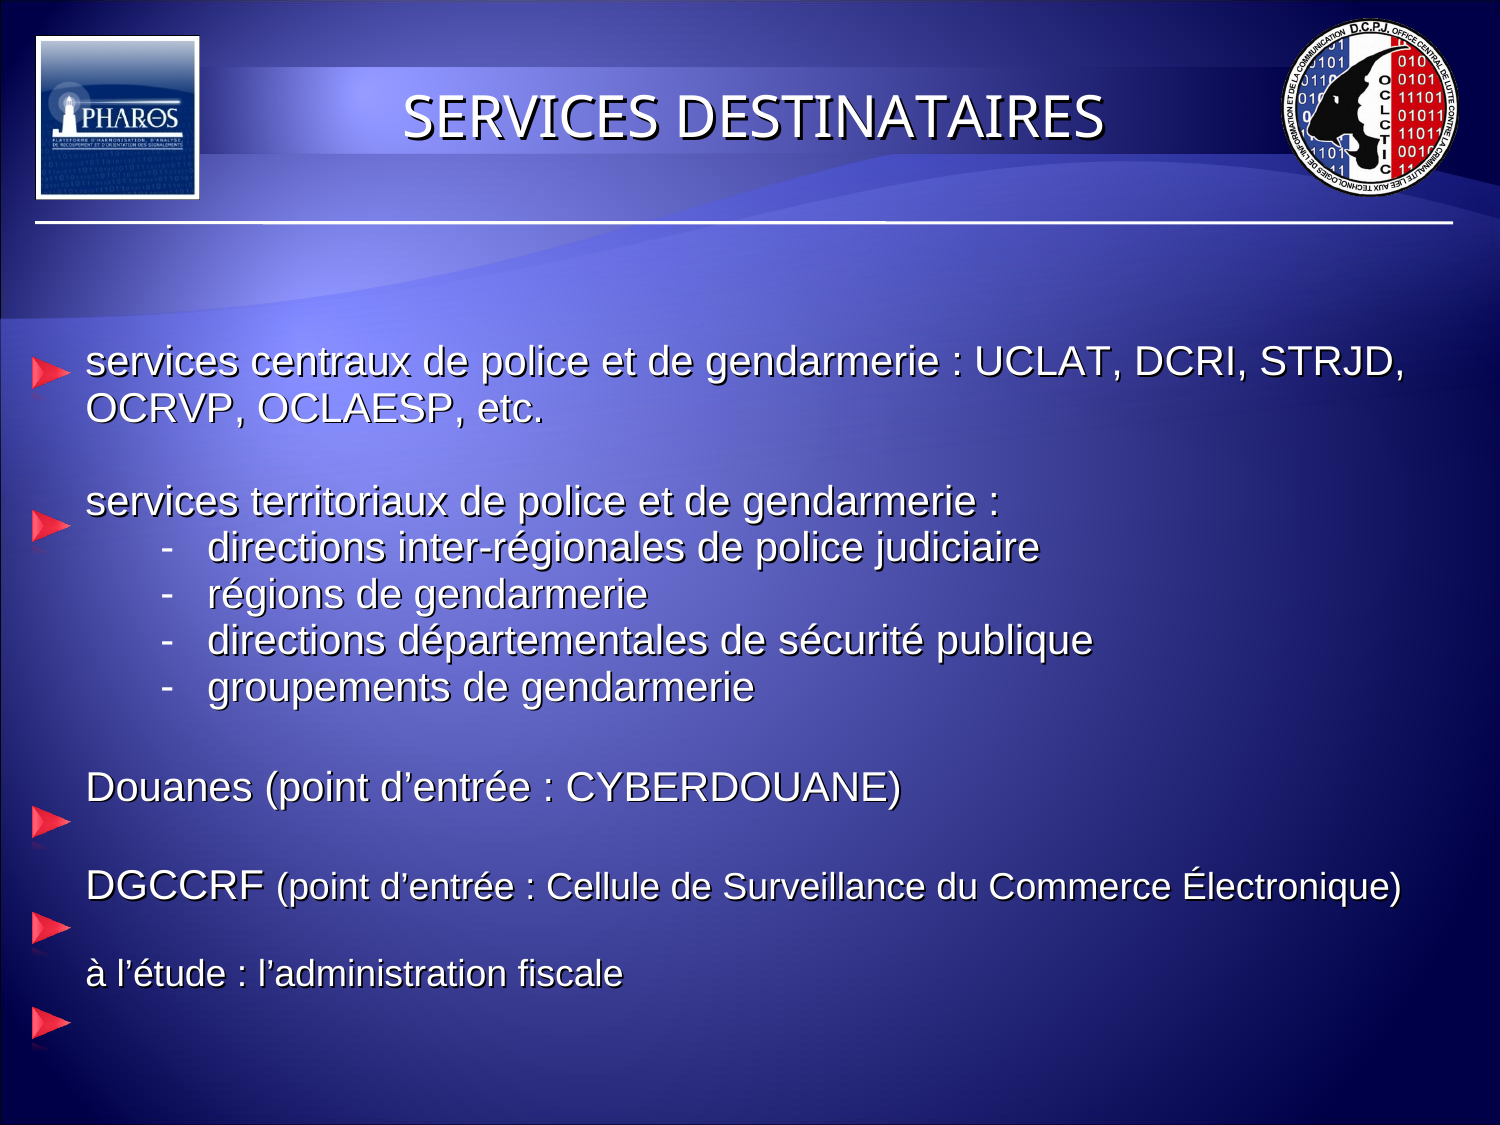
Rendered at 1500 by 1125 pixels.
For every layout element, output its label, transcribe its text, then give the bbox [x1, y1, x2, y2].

picture [0, 0, 1500, 1125]
text_box SERVICES DESTINATAIRES [200, 67, 1281, 163]
text_box services centraux de police et de gendarmerie : UCLAT, DCRI, STRJD, OCRVP, OCLAESP, etc. services territoriaux de police et de gendarmerie : directions inter-régionales de police judiciaire régions de gendarmerie directions départementales de sécurité publique groupements de gendarmerie Douanes (point d’entrée : CYBERDOUANE)‏ DGCCRF (point d’entrée : Cellule de Surveillance du Commerce Électronique)‏ à l’étude : l’administration fiscale [70, 237, 1442, 1125]
